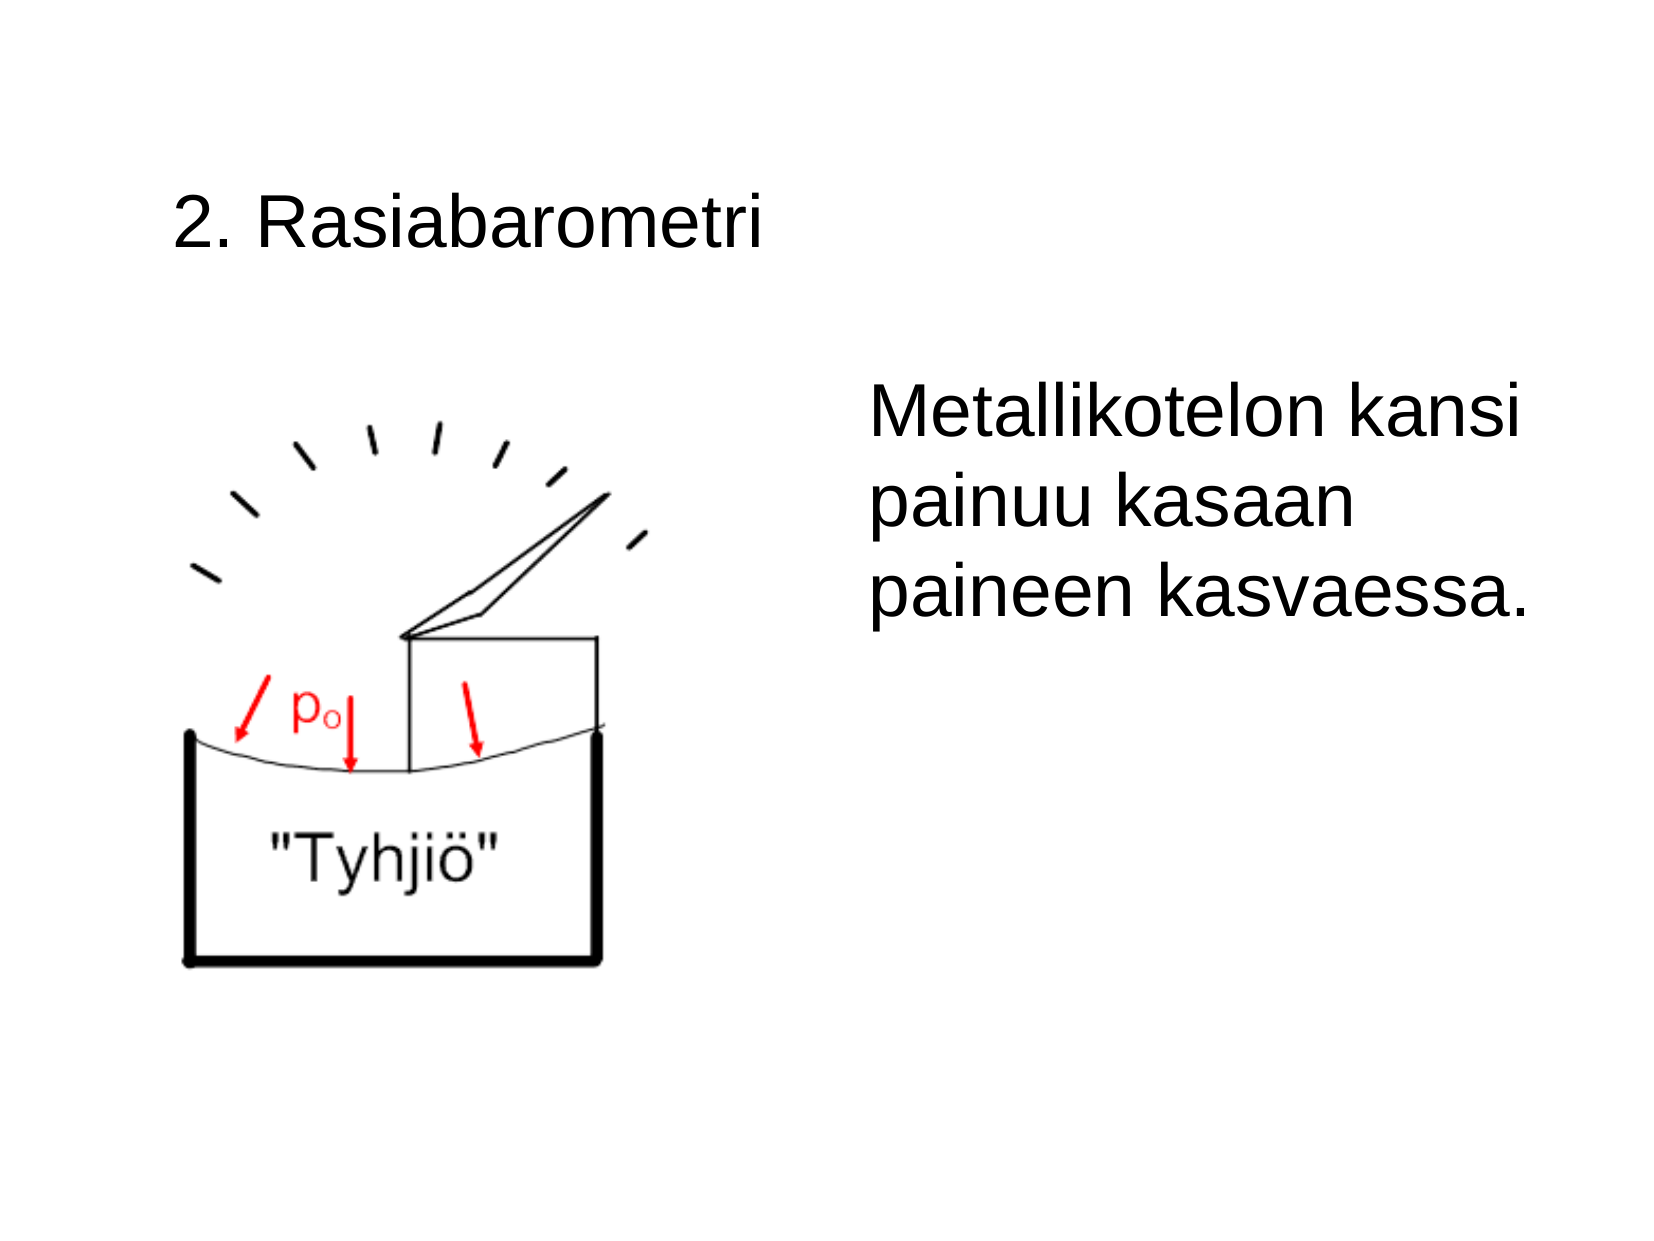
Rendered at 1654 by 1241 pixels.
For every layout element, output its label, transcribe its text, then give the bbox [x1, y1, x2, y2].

picture [101, 330, 745, 1051]
text_box 2. Rasiabarometri [157, 165, 780, 271]
text_box Metallikotelon kansi painuu kasaan paineen kasvaessa. [853, 354, 1560, 640]
